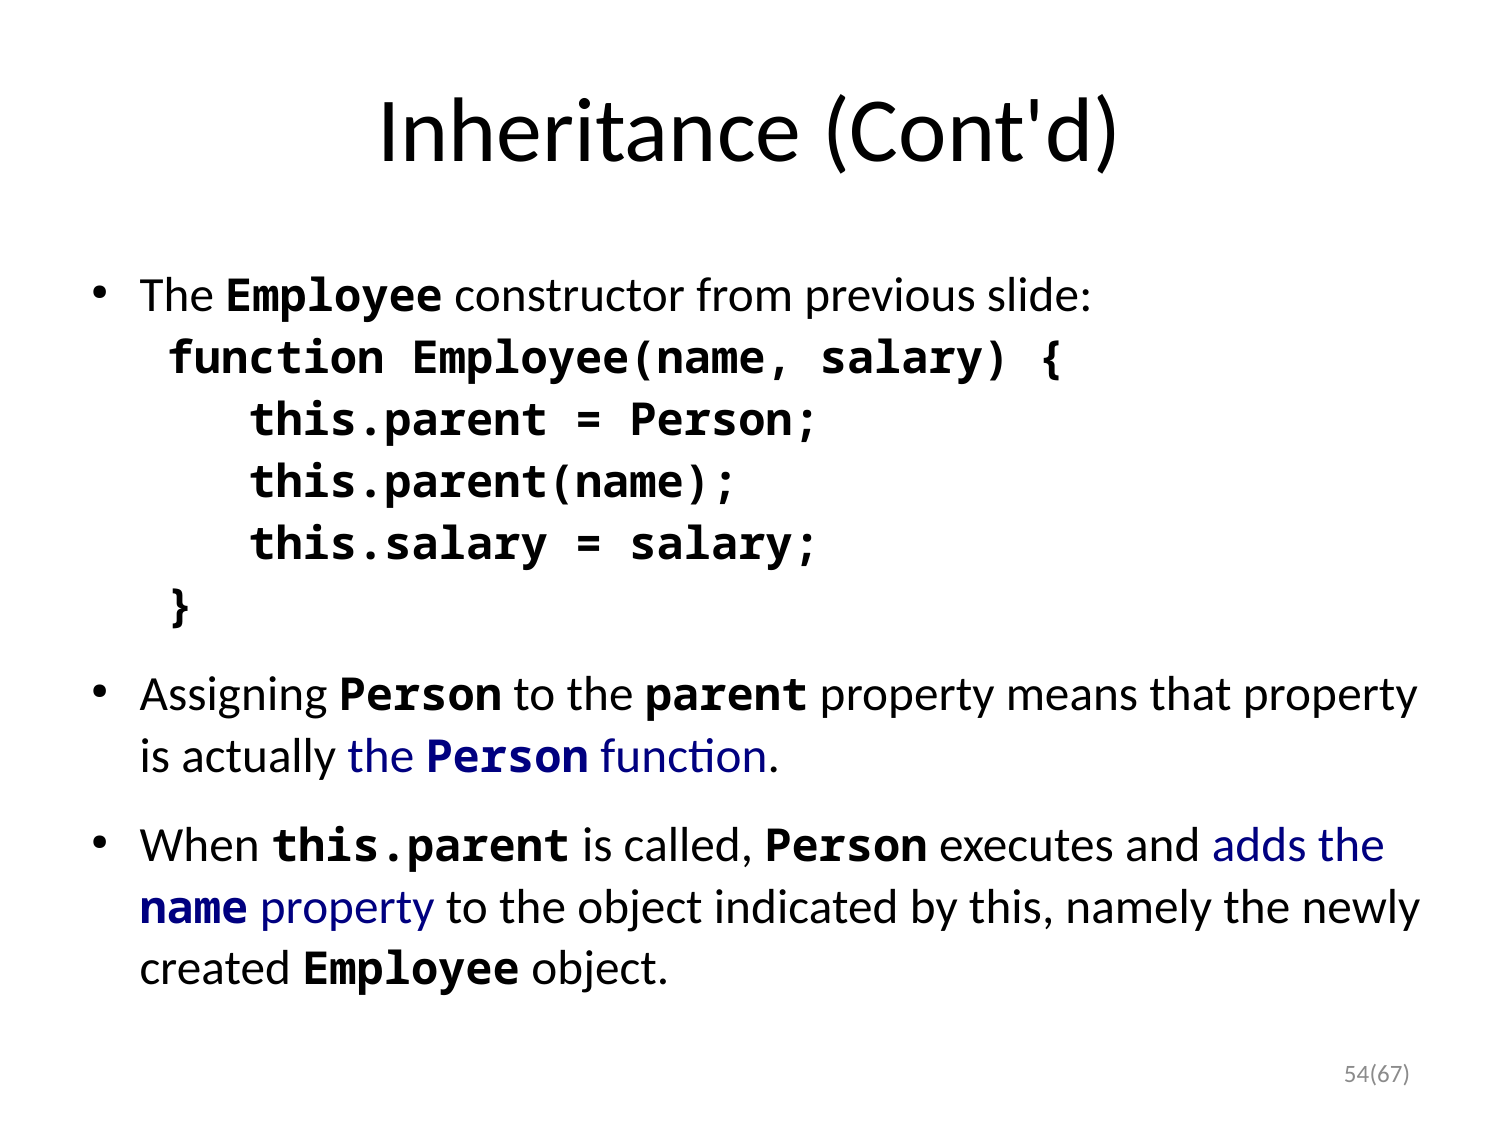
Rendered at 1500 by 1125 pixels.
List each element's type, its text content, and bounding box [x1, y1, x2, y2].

list The Employee constructor from previous slide: function Employee(name, salary) { this.parent = Person; this.parent(name); this.salary = salary; } Assigning Person to the parent property means that property is actually the Person function. When this.parent is called, Person executes and adds the name property to the object indicated by this, namely the newly created Employee object. [75, 262, 1425, 1005]
title Inheritance (Cont'd) [75, 45, 1425, 233]
